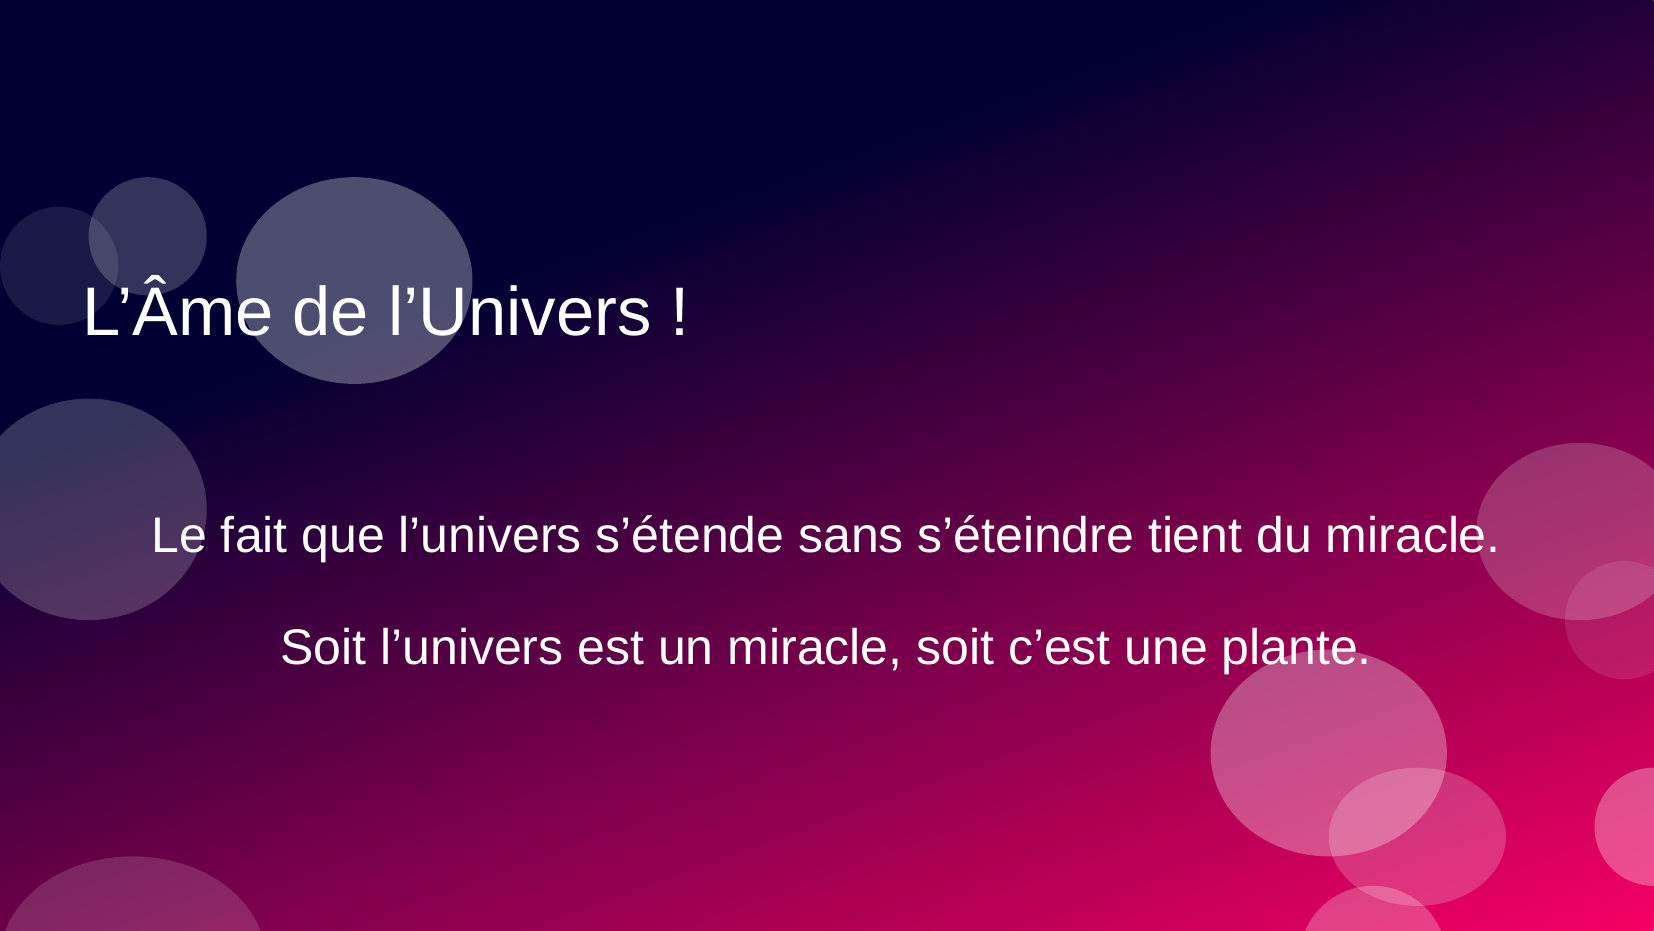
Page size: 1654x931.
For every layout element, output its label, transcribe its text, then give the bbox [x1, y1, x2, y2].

subtitle Le fait que l’univers s’étende sans s’éteindre tient du miracle. Soit l’univers est un miracle, soit c’est une plante. [82, 425, 1571, 758]
title L’Âme de l’Univers ! [82, 234, 1571, 390]
